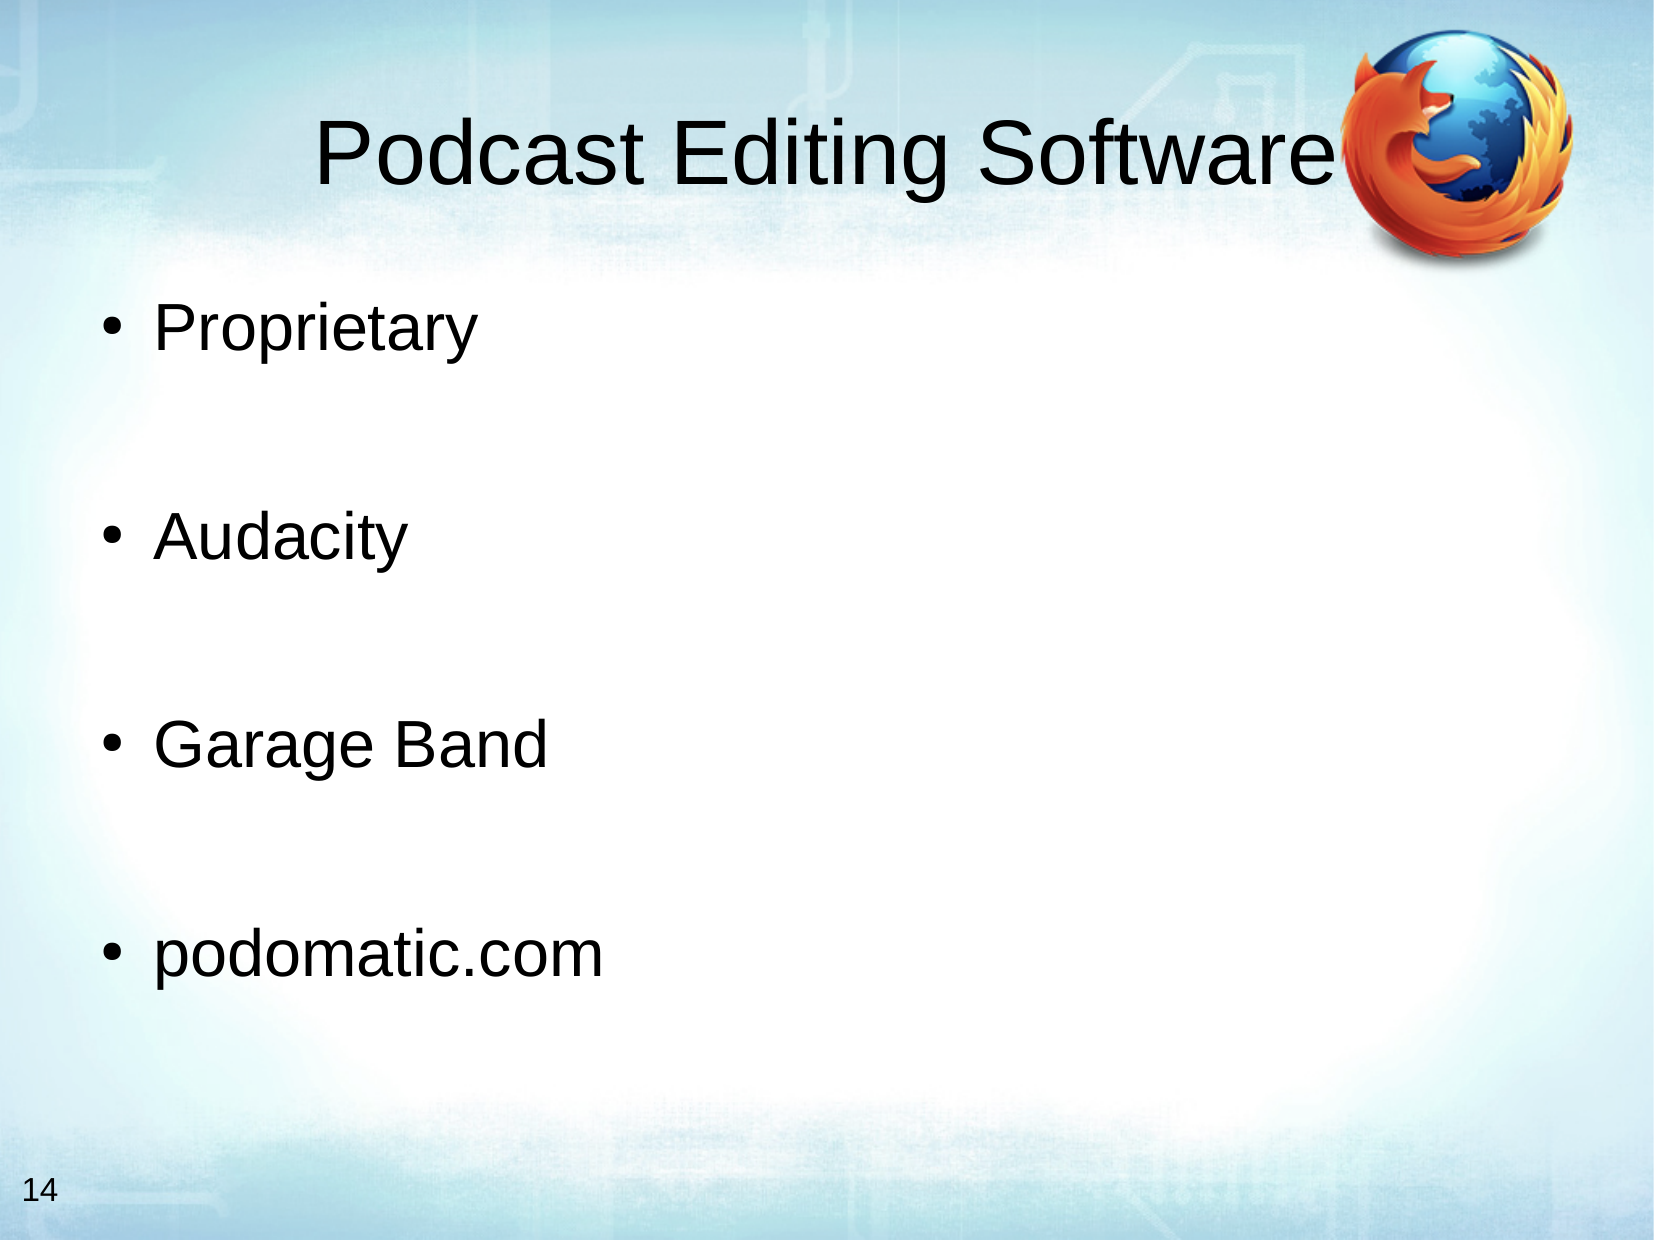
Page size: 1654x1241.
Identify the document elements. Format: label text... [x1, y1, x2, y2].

title Podcast Editing Software [82, 49, 1571, 257]
list Proprietary Audacity Garage Band podomatic.com [82, 290, 1571, 1109]
picture [0, 0, 1654, 1240]
